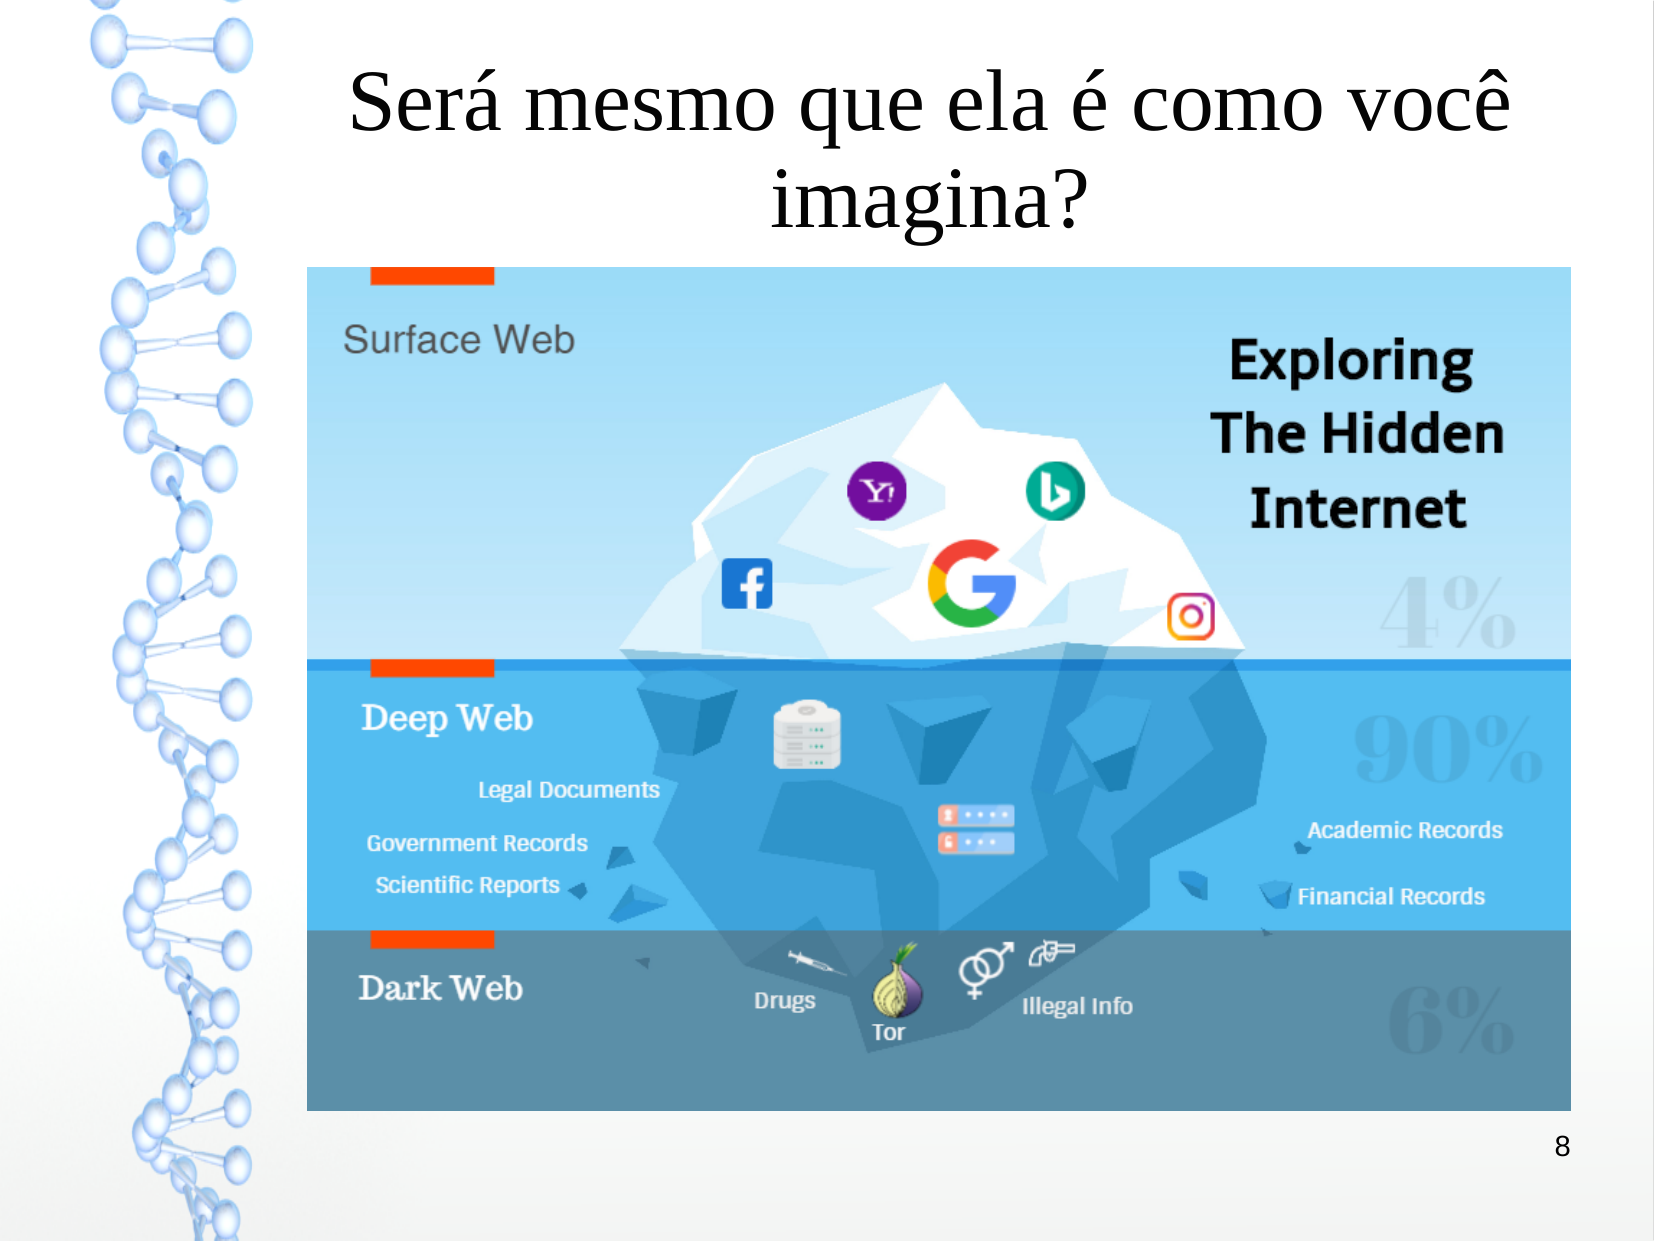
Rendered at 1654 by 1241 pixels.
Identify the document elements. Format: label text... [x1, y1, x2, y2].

title Será mesmo que ela é como você imagina? [265, 13, 1595, 286]
picture [0, 0, 1654, 1241]
